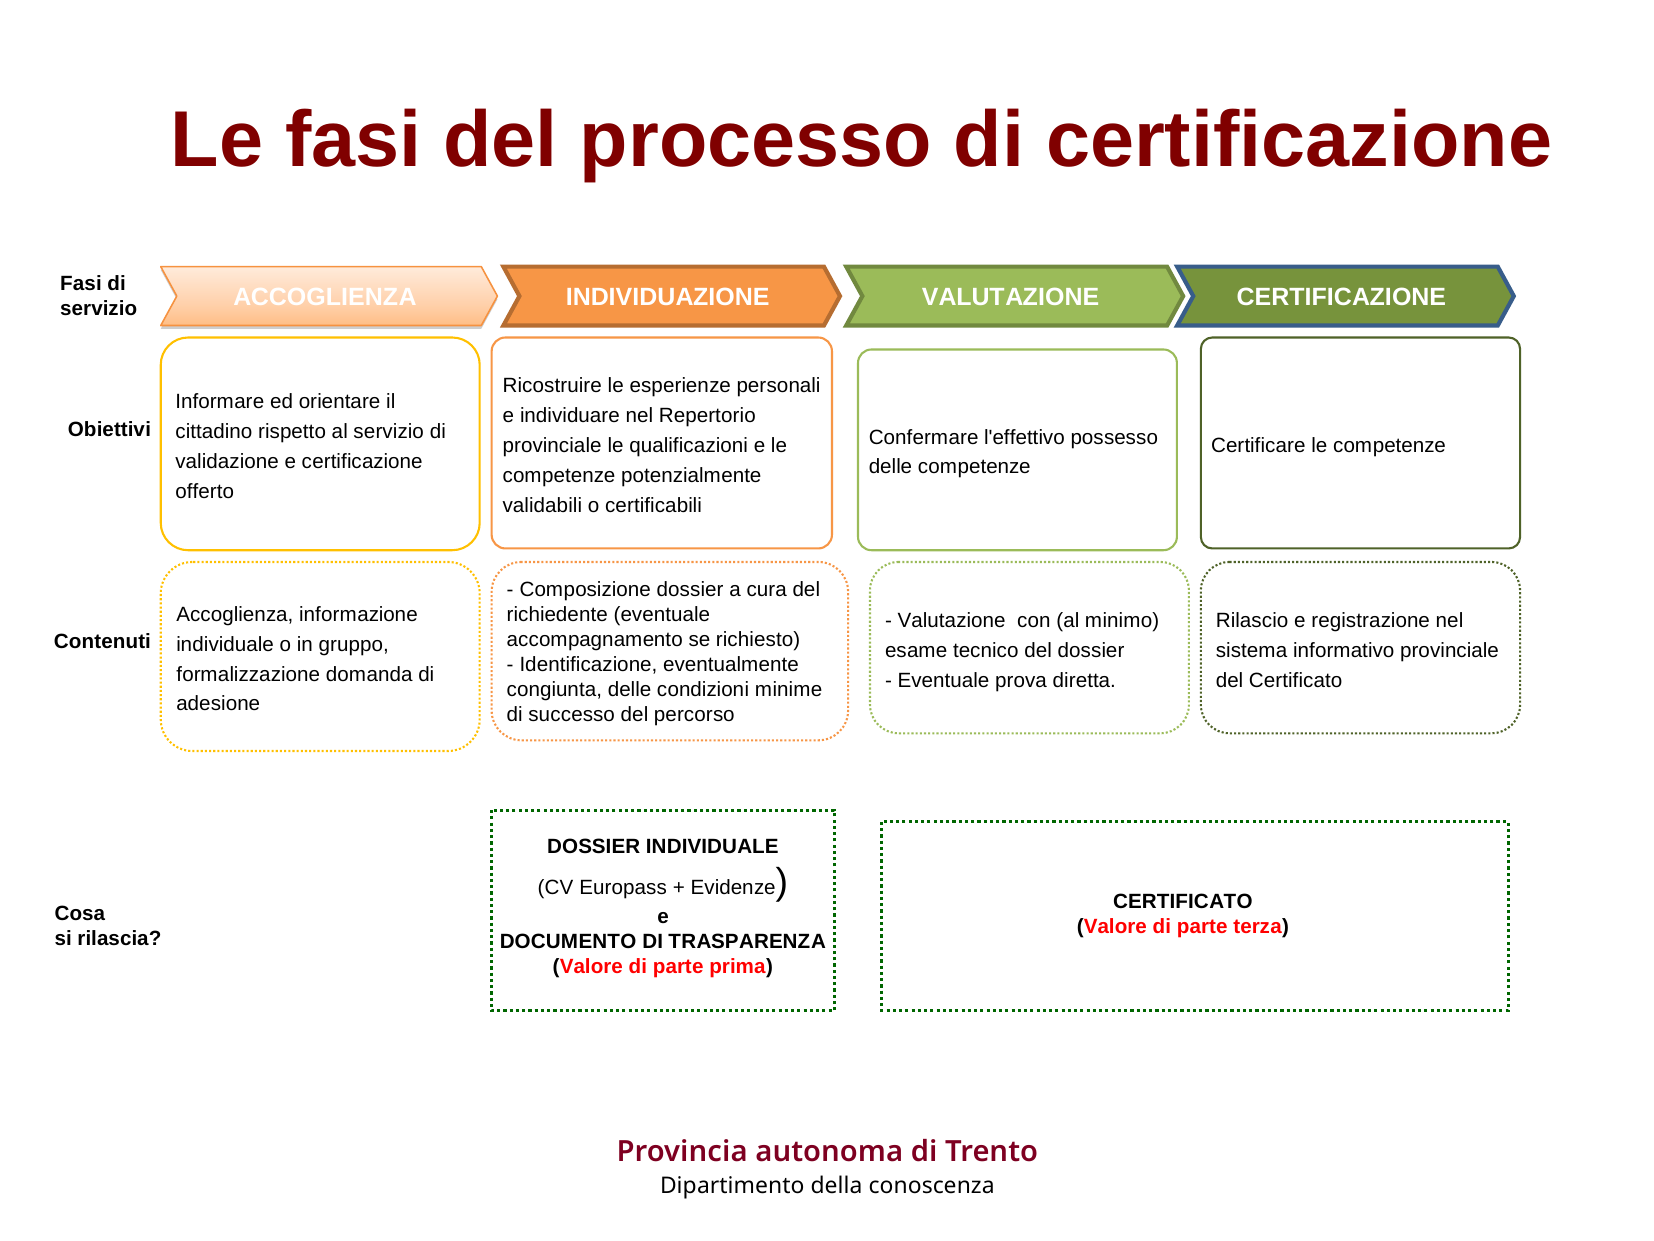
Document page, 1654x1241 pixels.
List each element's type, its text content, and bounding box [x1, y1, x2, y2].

picture [53, 124, 1536, 1015]
text_box Le fasi del processo di certificazione [118, 65, 1607, 213]
